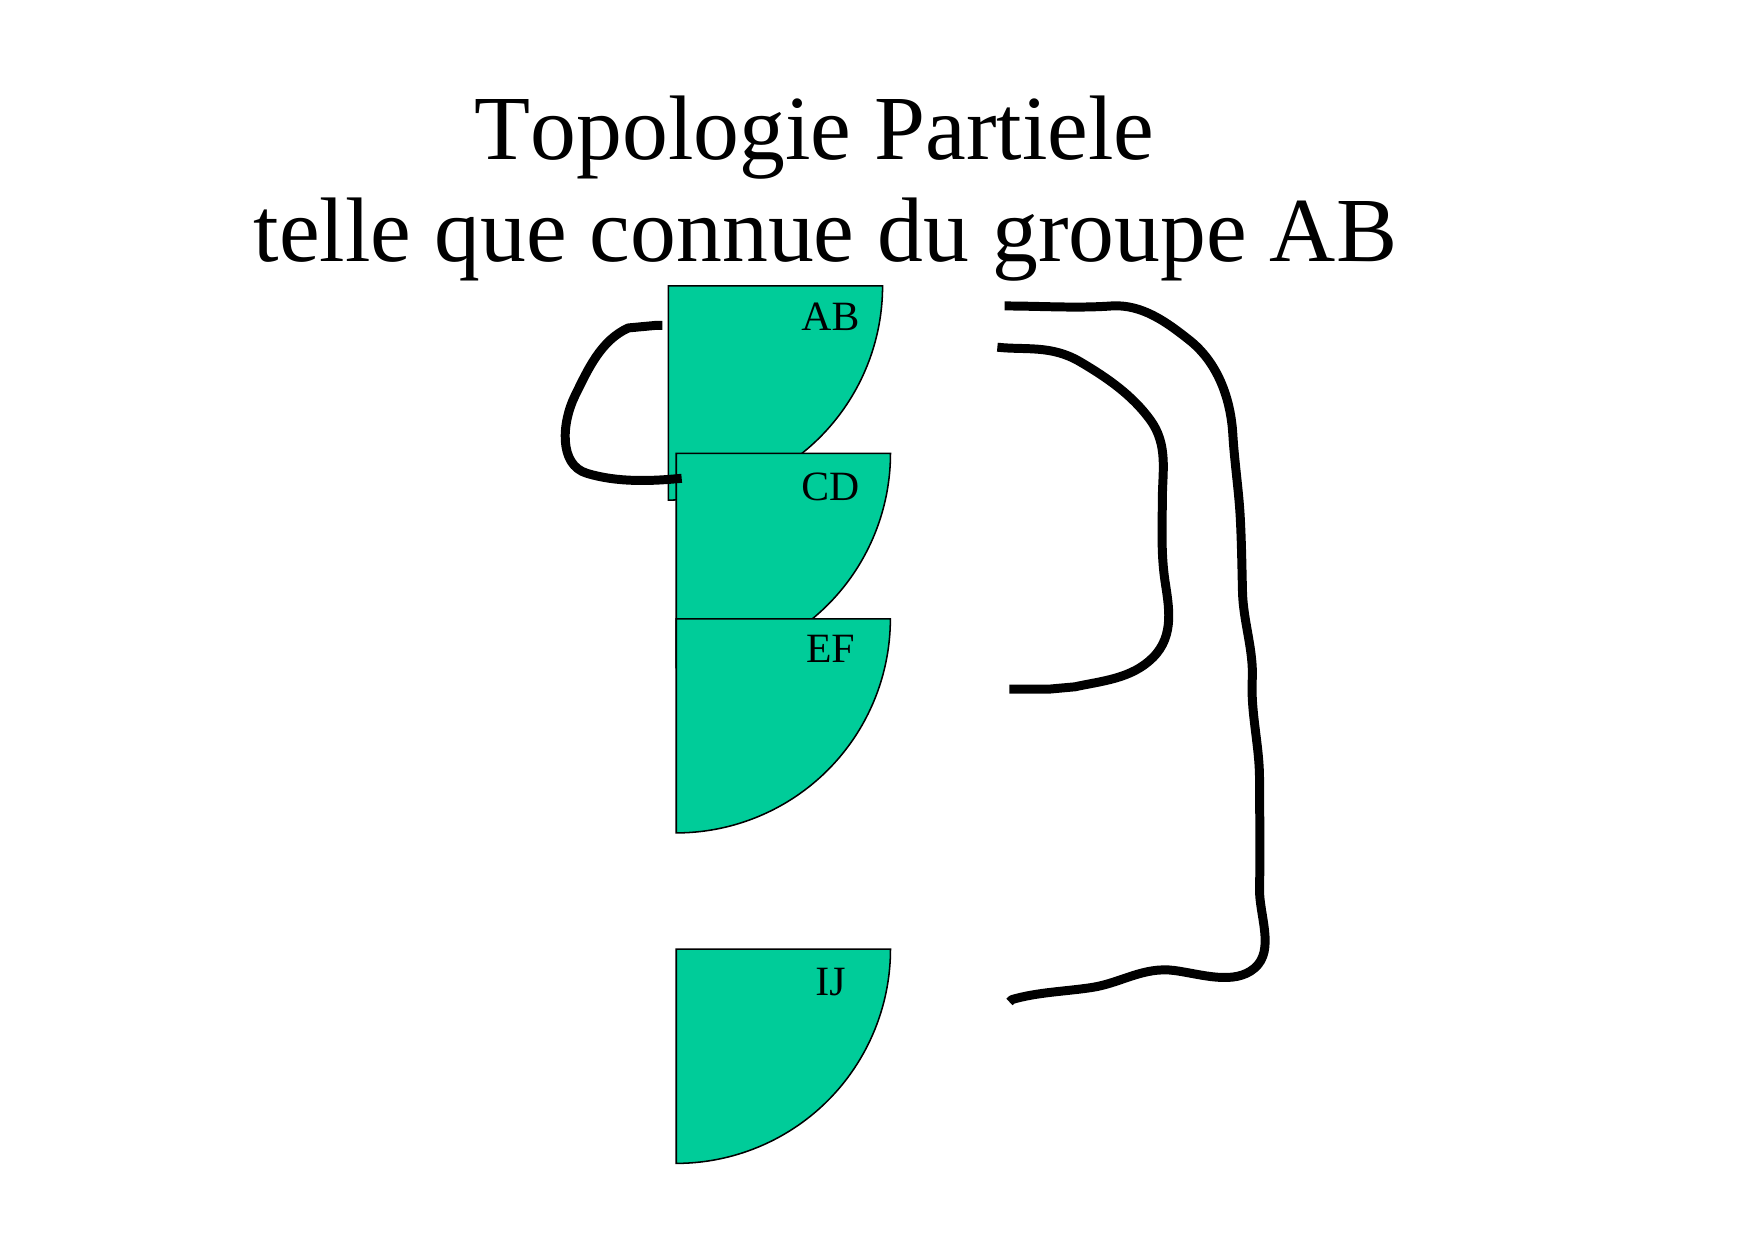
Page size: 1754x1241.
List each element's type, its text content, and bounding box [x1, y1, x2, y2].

text_box AB [776, 285, 885, 348]
text_box Topologie Partiele telle que connue du groupe AB [123, 70, 1530, 289]
text_box IJ [776, 950, 885, 1012]
text_box CD [776, 455, 885, 518]
text_box EF [776, 617, 885, 680]
